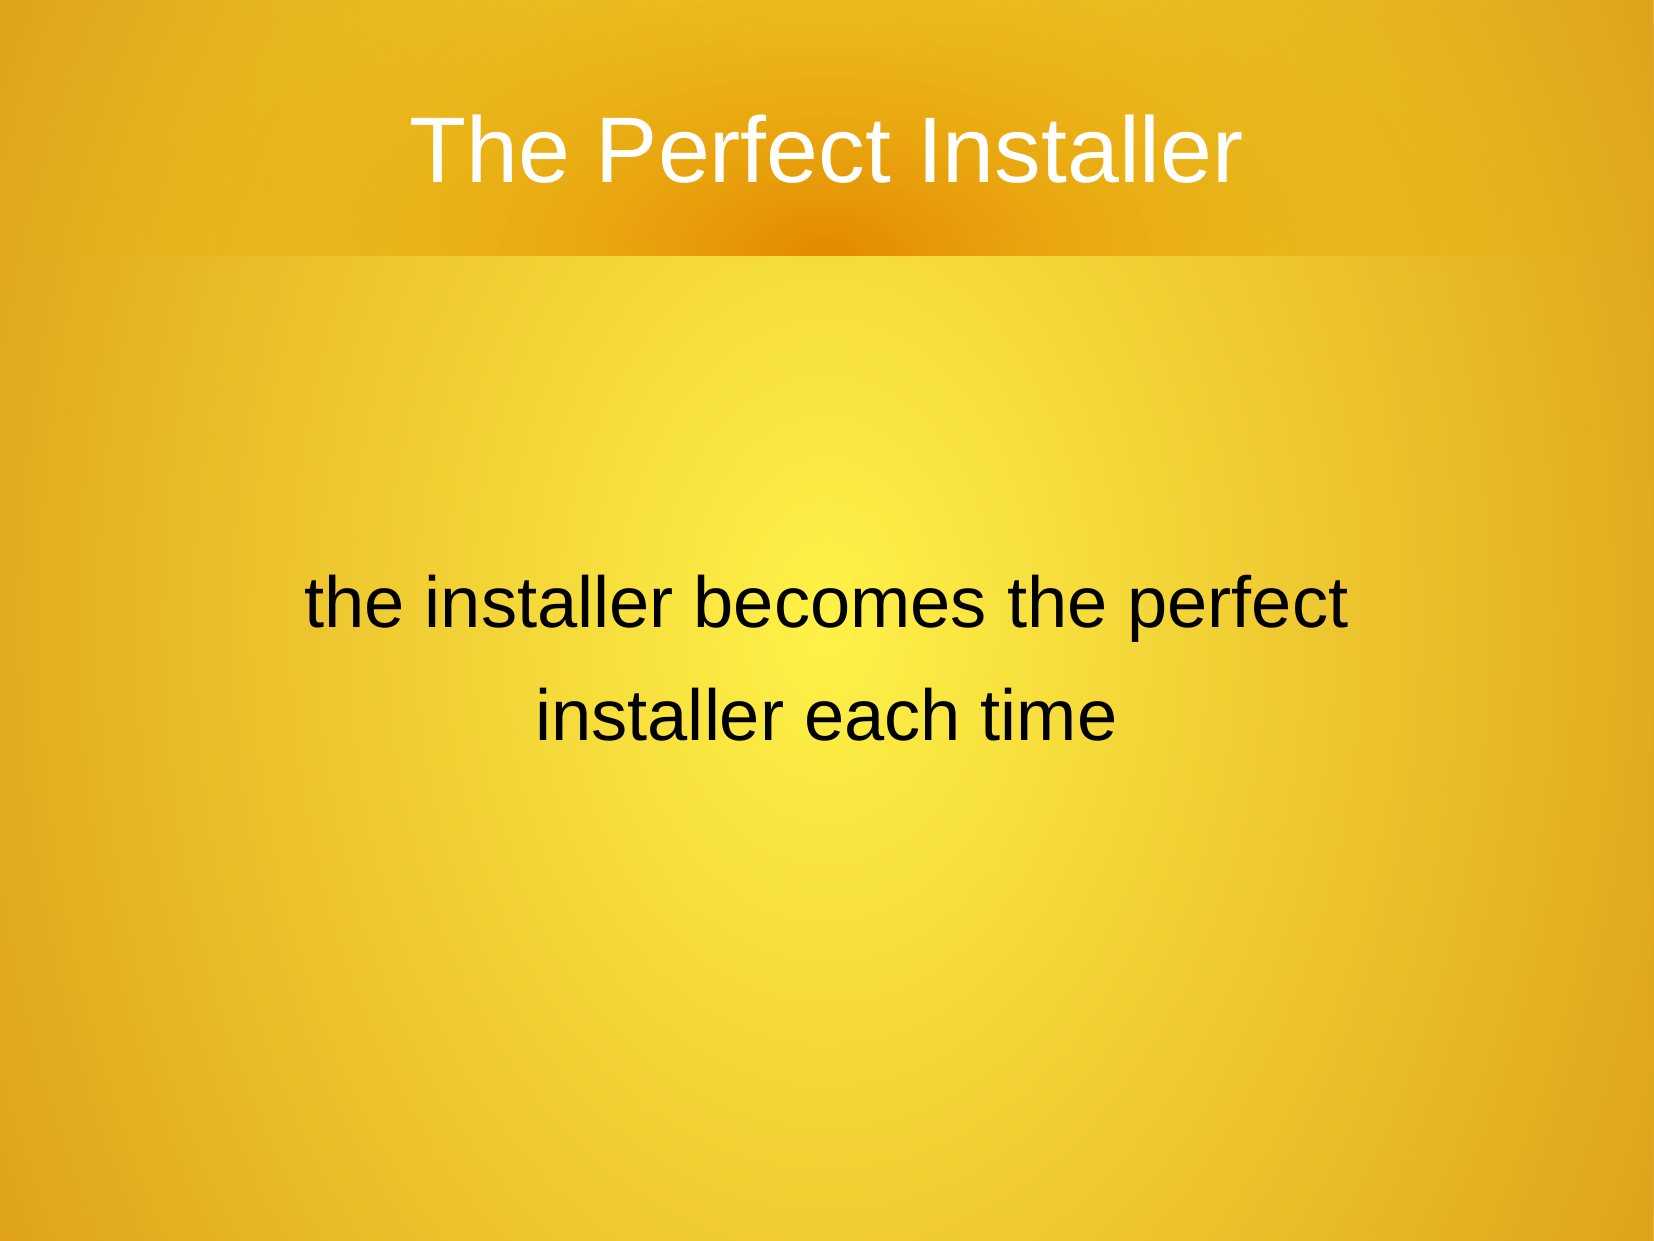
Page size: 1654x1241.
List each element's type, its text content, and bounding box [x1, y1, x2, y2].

list the installer becomes the perfect installer each time [82, 299, 1571, 1019]
title The Perfect Installer [82, 47, 1571, 252]
